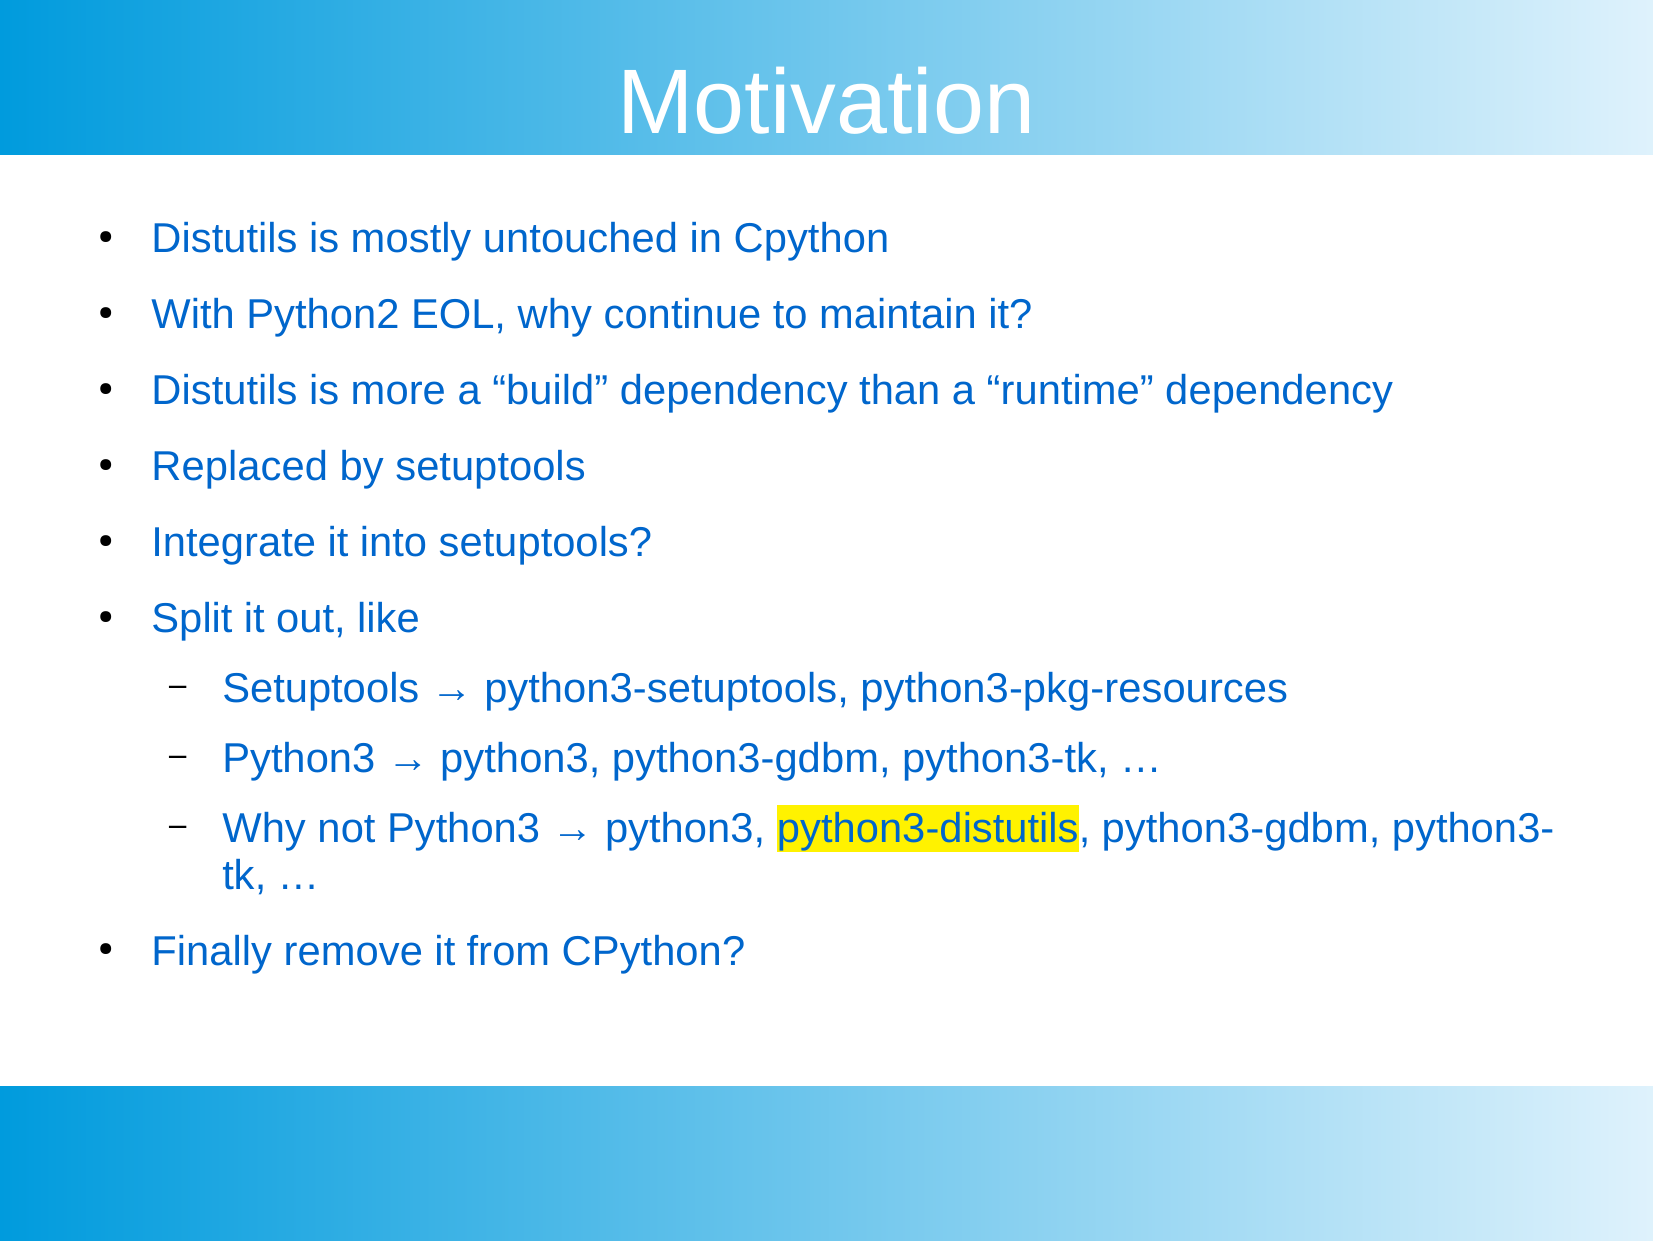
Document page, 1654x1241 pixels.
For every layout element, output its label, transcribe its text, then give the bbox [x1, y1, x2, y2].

title Motivation [82, 49, 1571, 155]
list Distutils is mostly untouched in Cpython With Python2 EOL, why continue to maintain it? Distutils is more a “build” dependency than a “runtime” dependency Replaced by setuptools Integrate it into setuptools? Split it out, like Setuptools → python3-setuptools, python3-pkg-resources Python3 → python3, python3-gdbm, python3-tk, … Why not Python3 → python3, python3-distutils, python3-gdbm, python3-tk, … Finally remove it from CPython? [80, 214, 1569, 934]
